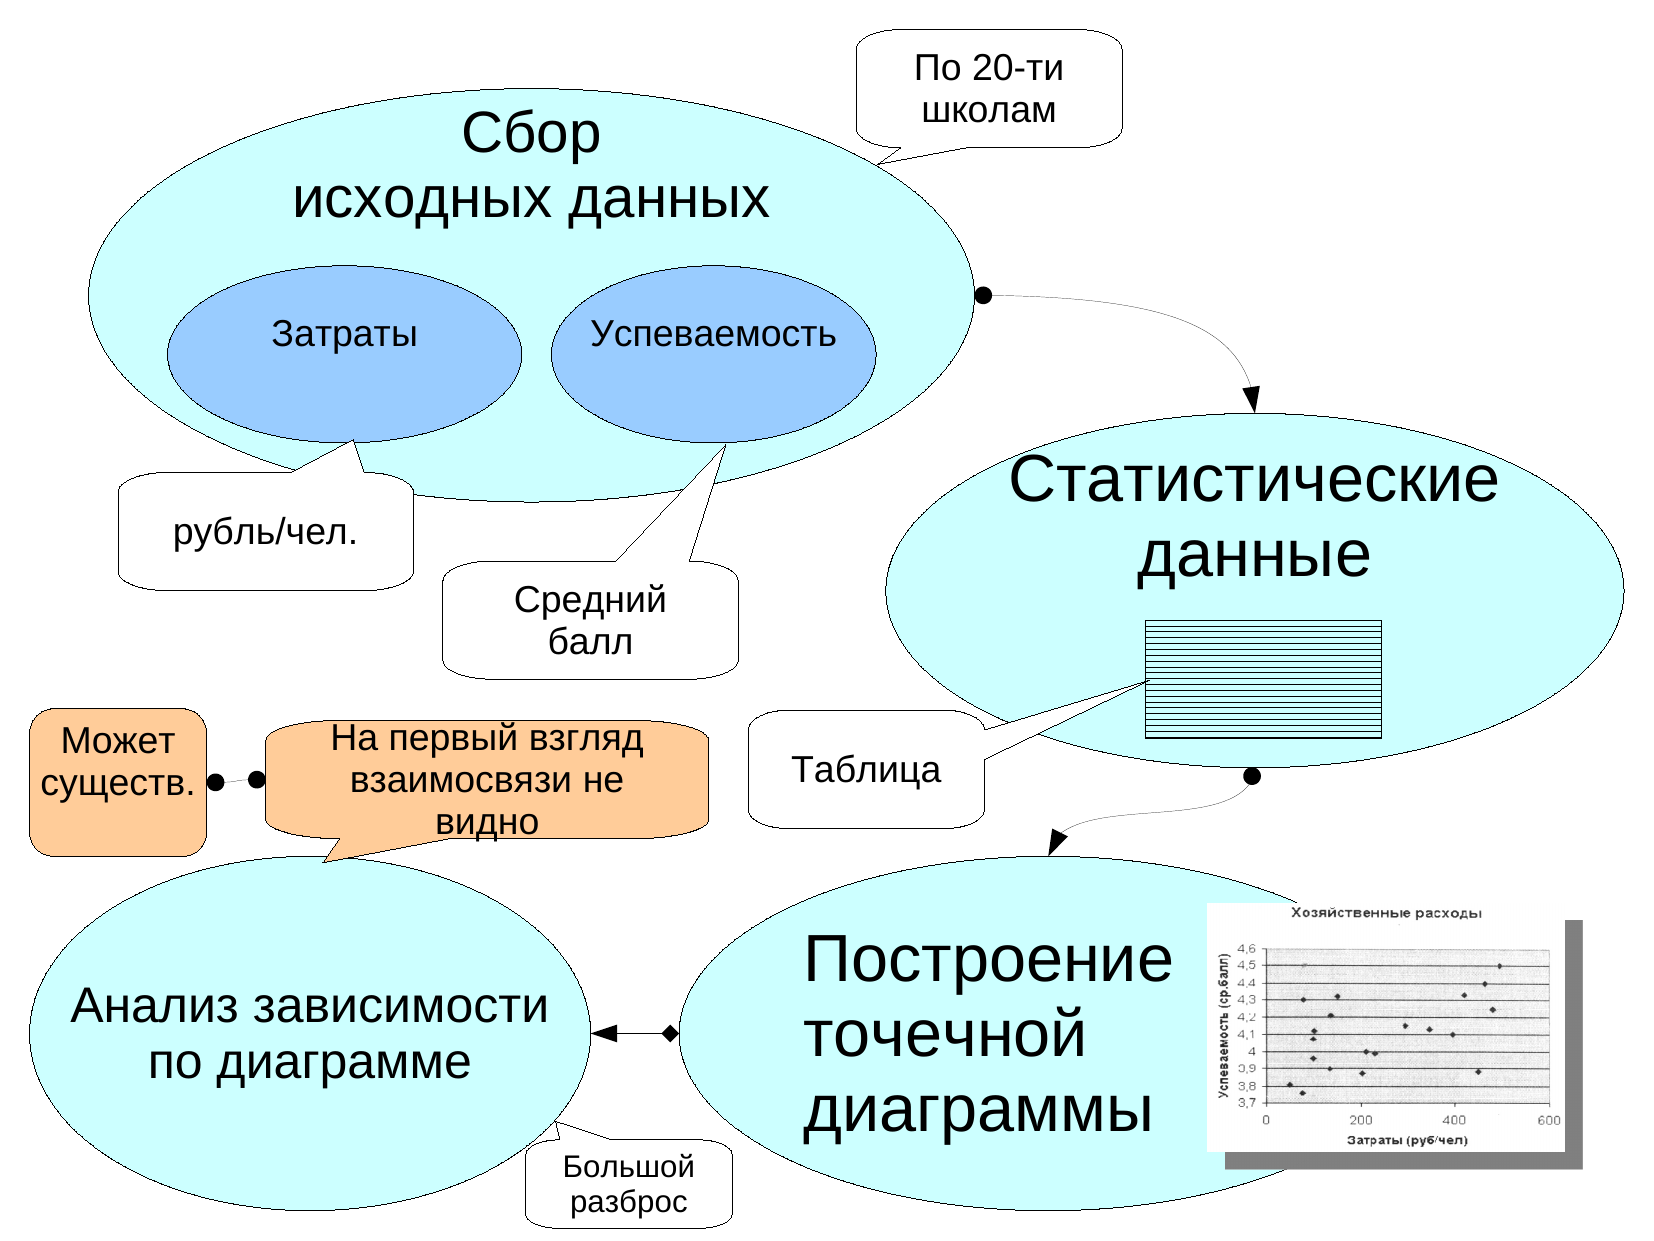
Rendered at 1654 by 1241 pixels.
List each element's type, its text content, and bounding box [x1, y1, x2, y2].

text_box Средний балл [442, 444, 739, 680]
text_box Большой разброс [525, 1121, 733, 1229]
text_box Анализ зависимости по диаграмме [29, 856, 591, 1211]
text_box Построение точечной диаграммы [679, 856, 1298, 1211]
text_box Сбор исходных данных [88, 88, 975, 503]
text_box Таблица [748, 680, 1150, 829]
text_box Затраты [167, 265, 522, 443]
text_box Статистические данные [885, 413, 1625, 768]
text_box Может существ. [29, 708, 207, 857]
text_box На первый взгляд взаимосвязи не видно [265, 720, 709, 863]
picture [1207, 903, 1565, 1152]
text_box [1145, 620, 1382, 739]
text_box рубль/чел. [118, 439, 414, 591]
text_box По 20-ти школам [856, 29, 1123, 165]
text_box Успеваемость [551, 265, 877, 443]
